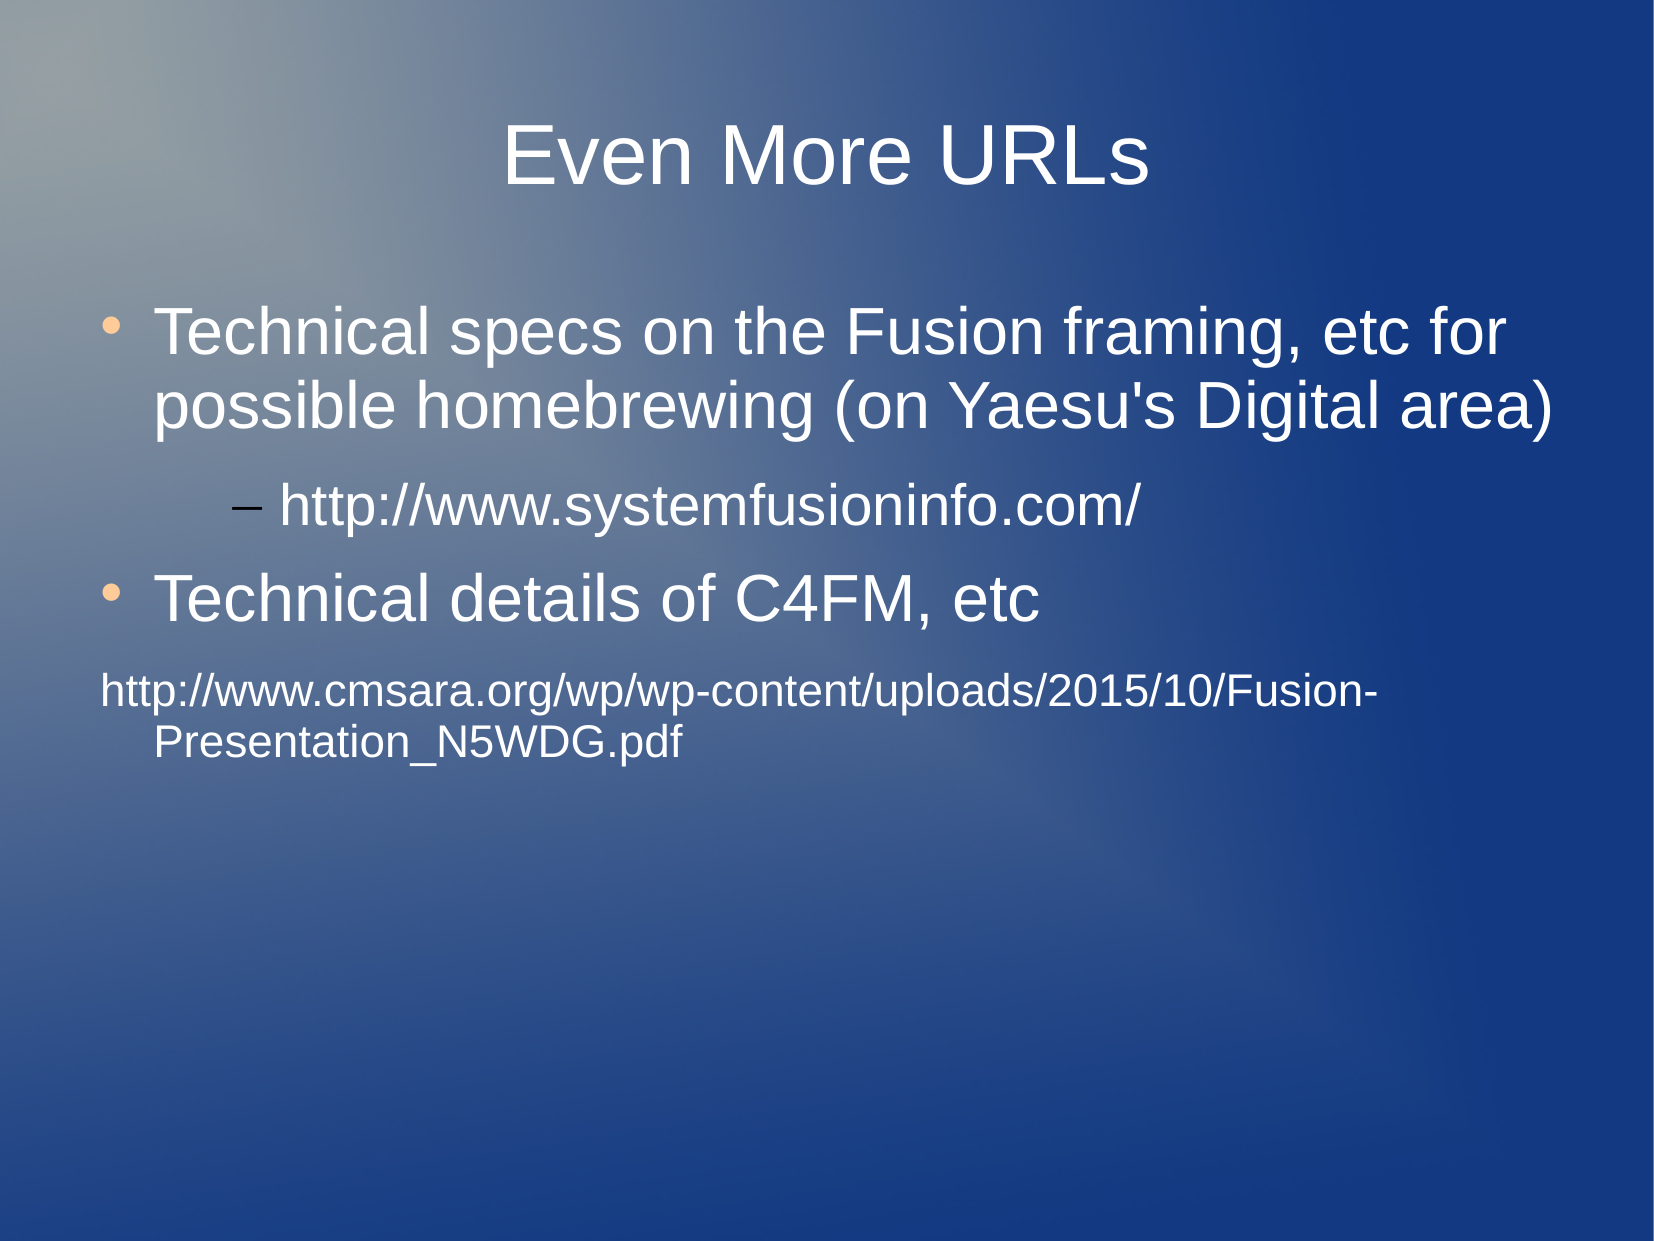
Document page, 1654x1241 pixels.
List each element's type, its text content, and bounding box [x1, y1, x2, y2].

picture [0, 0, 1654, 1241]
list Technical specs on the Fusion framing, etc for possible homebrewing (on Yaesu's Digital area) http://www.systemfusioninfo.com/ Technical details of C4FM, etc http://www.cmsara.org/wp/wp-content/uploads/2015/10/Fusion-Presentation_N5WDG.pdf [82, 290, 1571, 995]
title Even More URLs [82, 56, 1571, 249]
